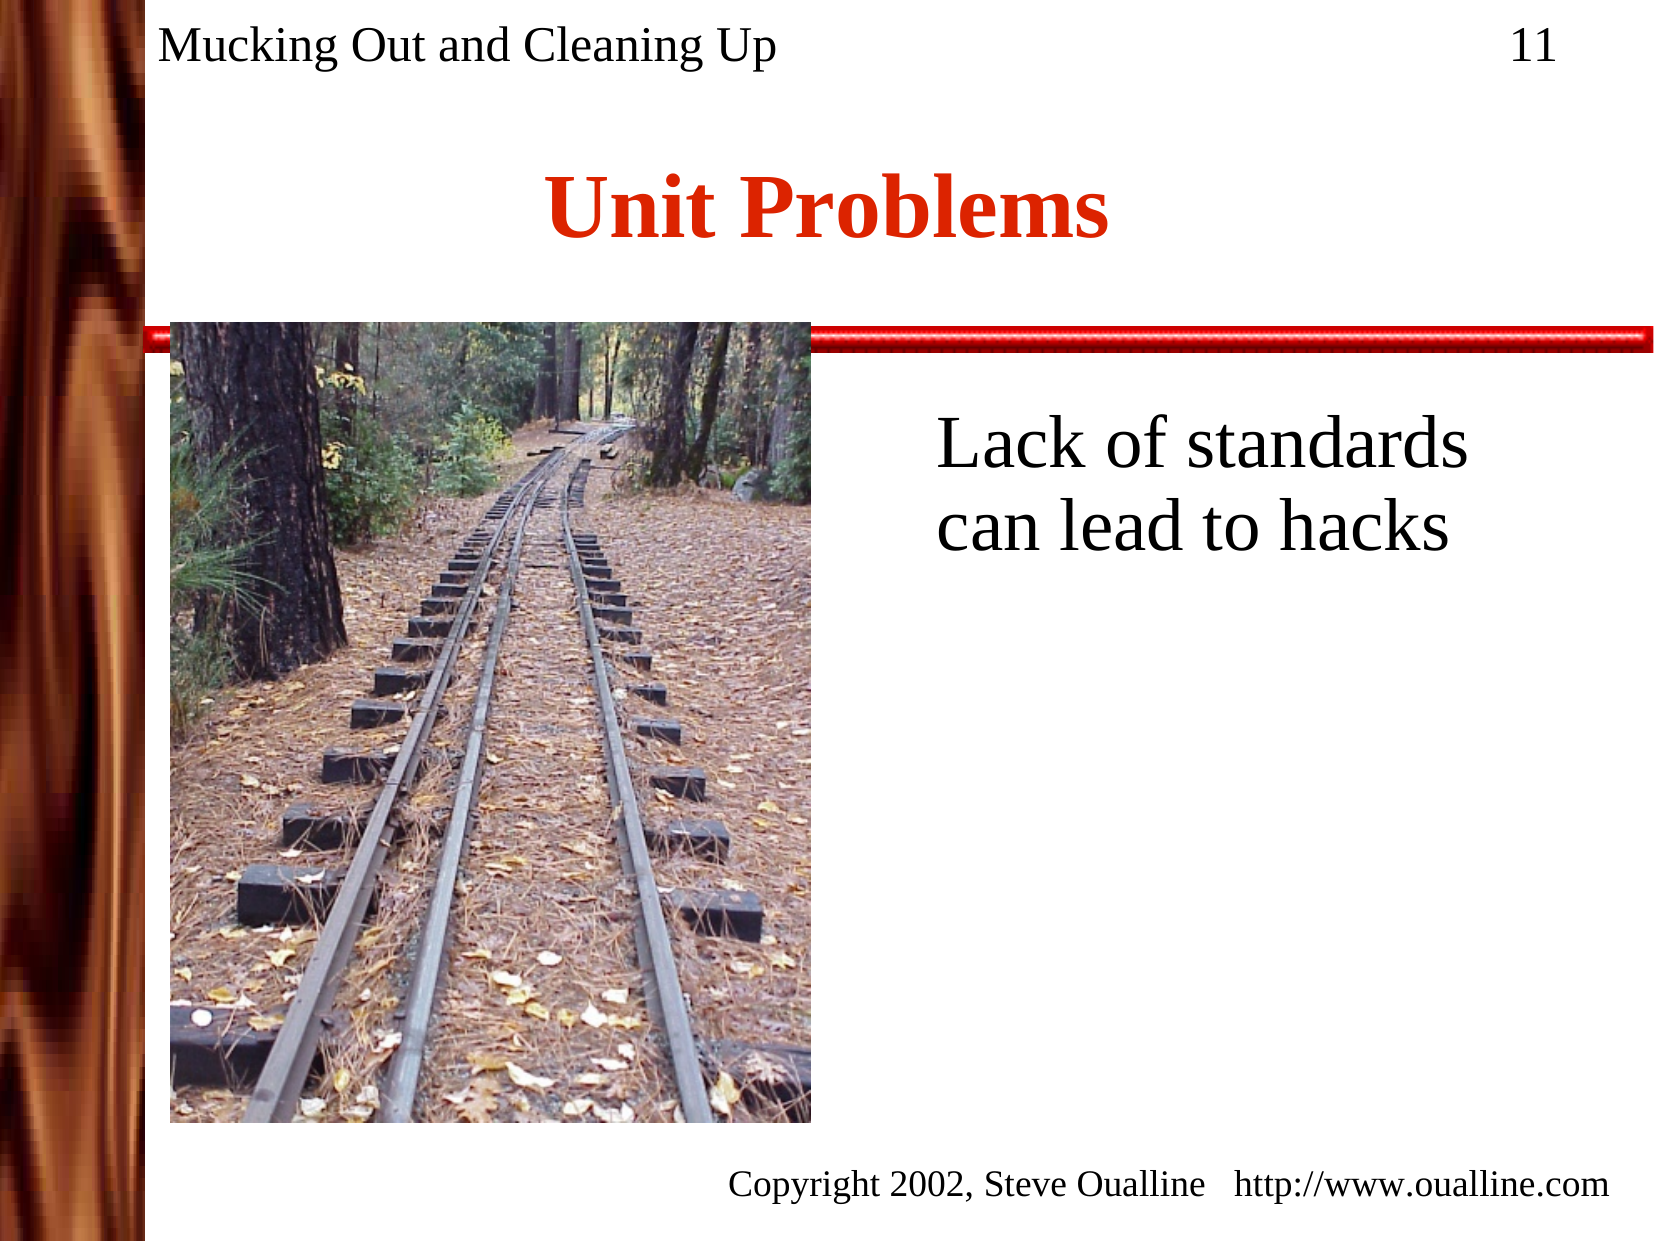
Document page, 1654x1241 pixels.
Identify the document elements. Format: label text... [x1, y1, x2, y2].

picture [0, 0, 1654, 1241]
title Unit Problems [121, 102, 1534, 310]
text_box Lack of standards can lead to hacks [936, 401, 1482, 993]
